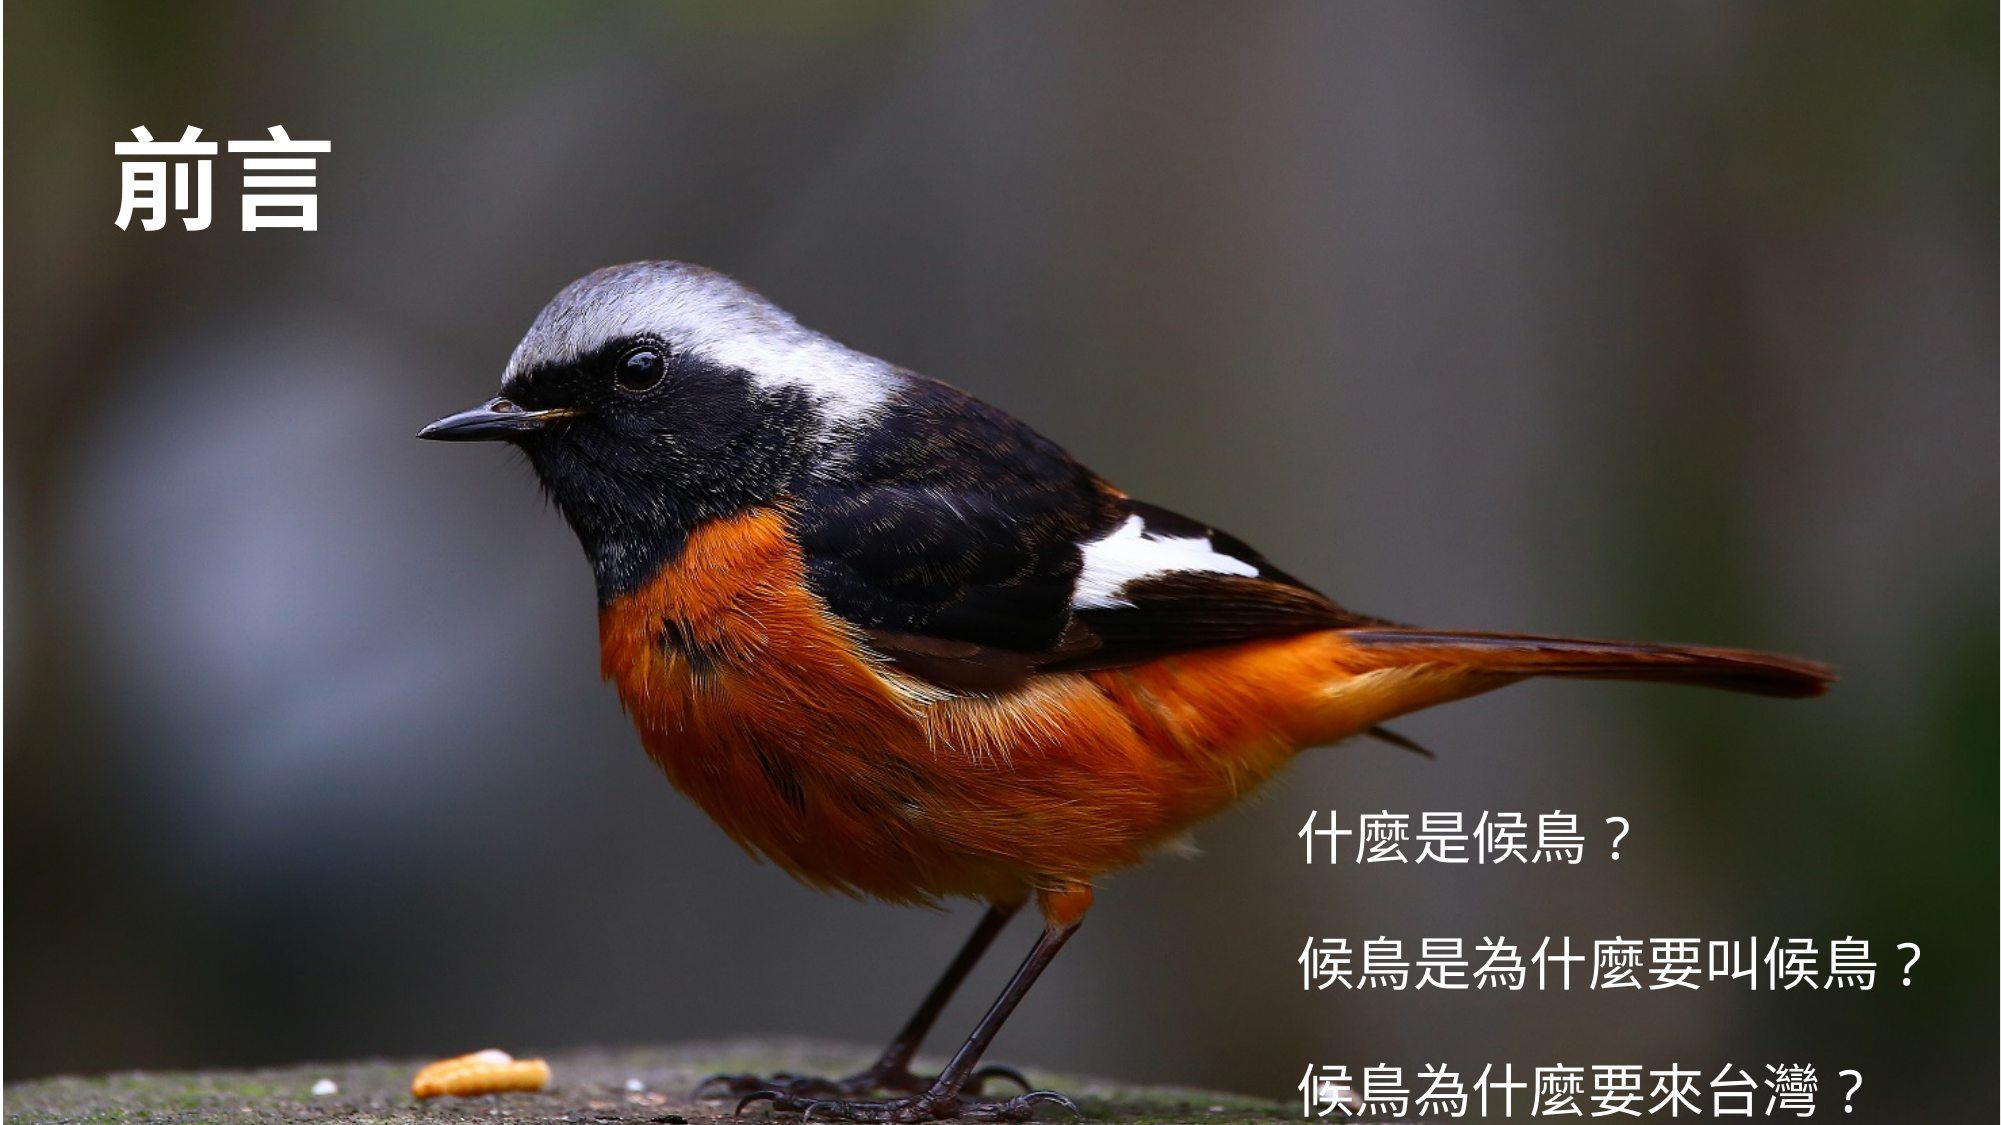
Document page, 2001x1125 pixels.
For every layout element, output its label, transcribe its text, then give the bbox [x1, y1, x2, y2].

text_box 什麼是候鳥? 候鳥是為什麼要叫候鳥? 候鳥為什麼要來台灣? [1282, 742, 2001, 1125]
picture [0, 0, 2001, 1125]
text_box 前言 [95, 83, 351, 242]
